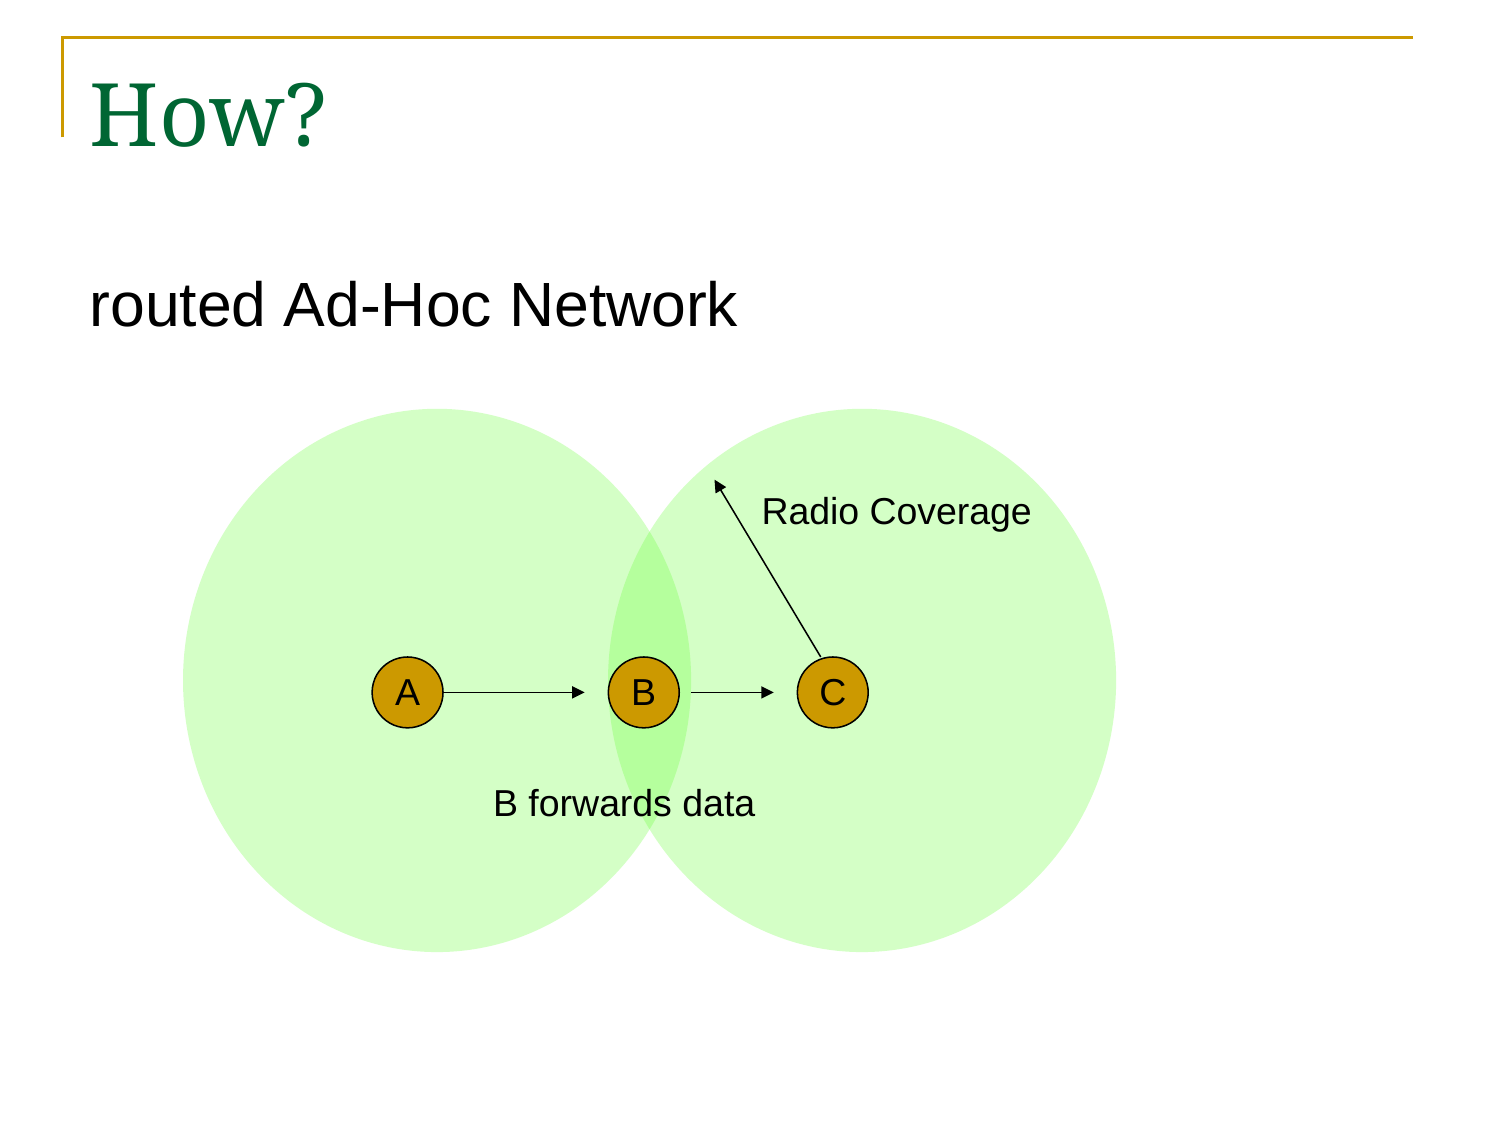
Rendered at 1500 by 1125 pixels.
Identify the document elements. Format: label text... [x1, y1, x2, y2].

text_box B [608, 656, 680, 728]
title How? [75, 45, 1426, 233]
list routed Ad-Hoc Network [75, 262, 1426, 1006]
text_box B forwards data [478, 774, 771, 833]
text_box C [797, 656, 869, 728]
text_box Radio Coverage [746, 483, 1047, 541]
text_box A [372, 656, 444, 728]
